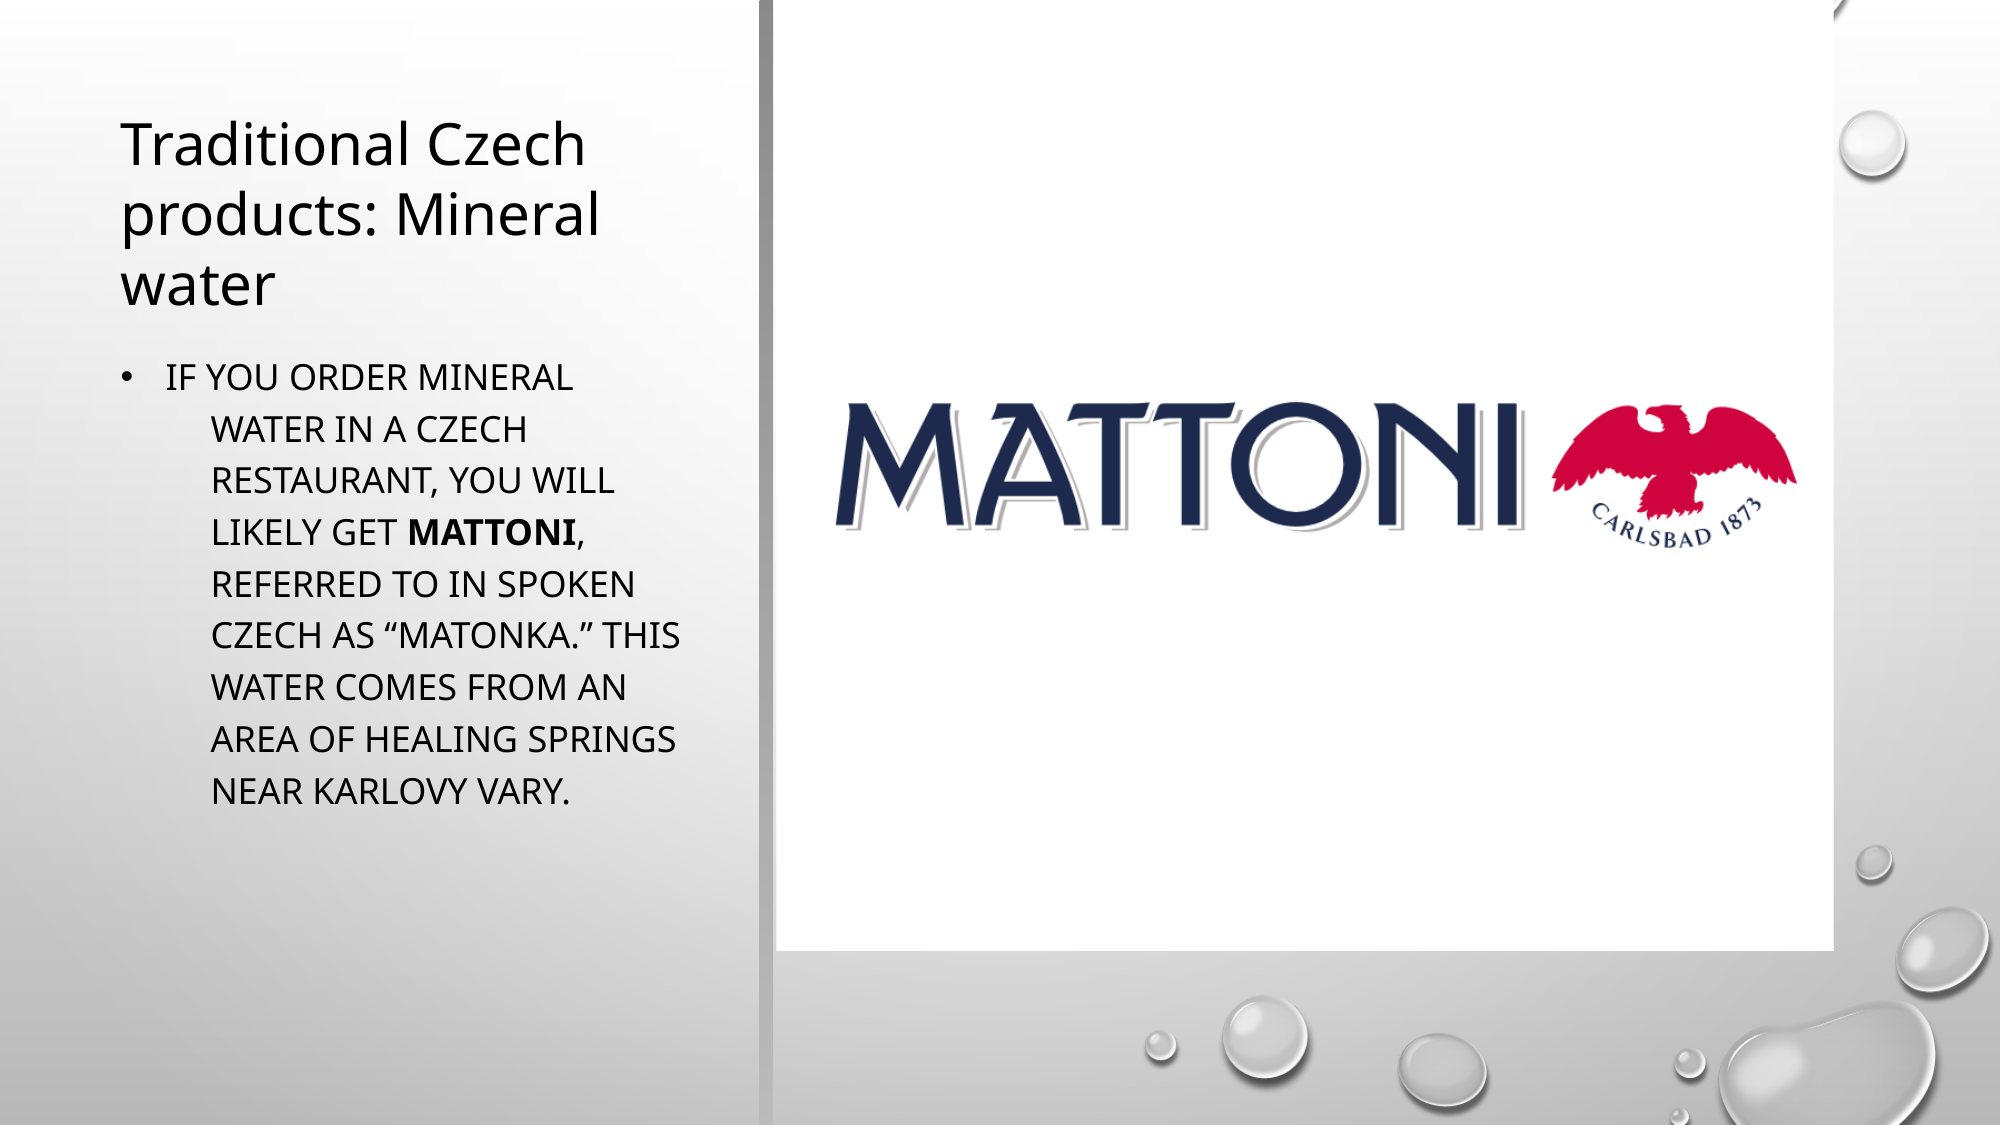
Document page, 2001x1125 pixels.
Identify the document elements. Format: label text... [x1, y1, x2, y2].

picture [0, 0, 760, 1125]
picture [762, 0, 2000, 1125]
list If you order mineral water in a Czech restaurant, you will likely get Mattoni, referred to in spoken Czech as “Matonka.” This water comes from an area of healing springs near Karlovy Vary. [105, 338, 700, 869]
text_box Traditional Czech products: Mineral water [105, 99, 722, 257]
